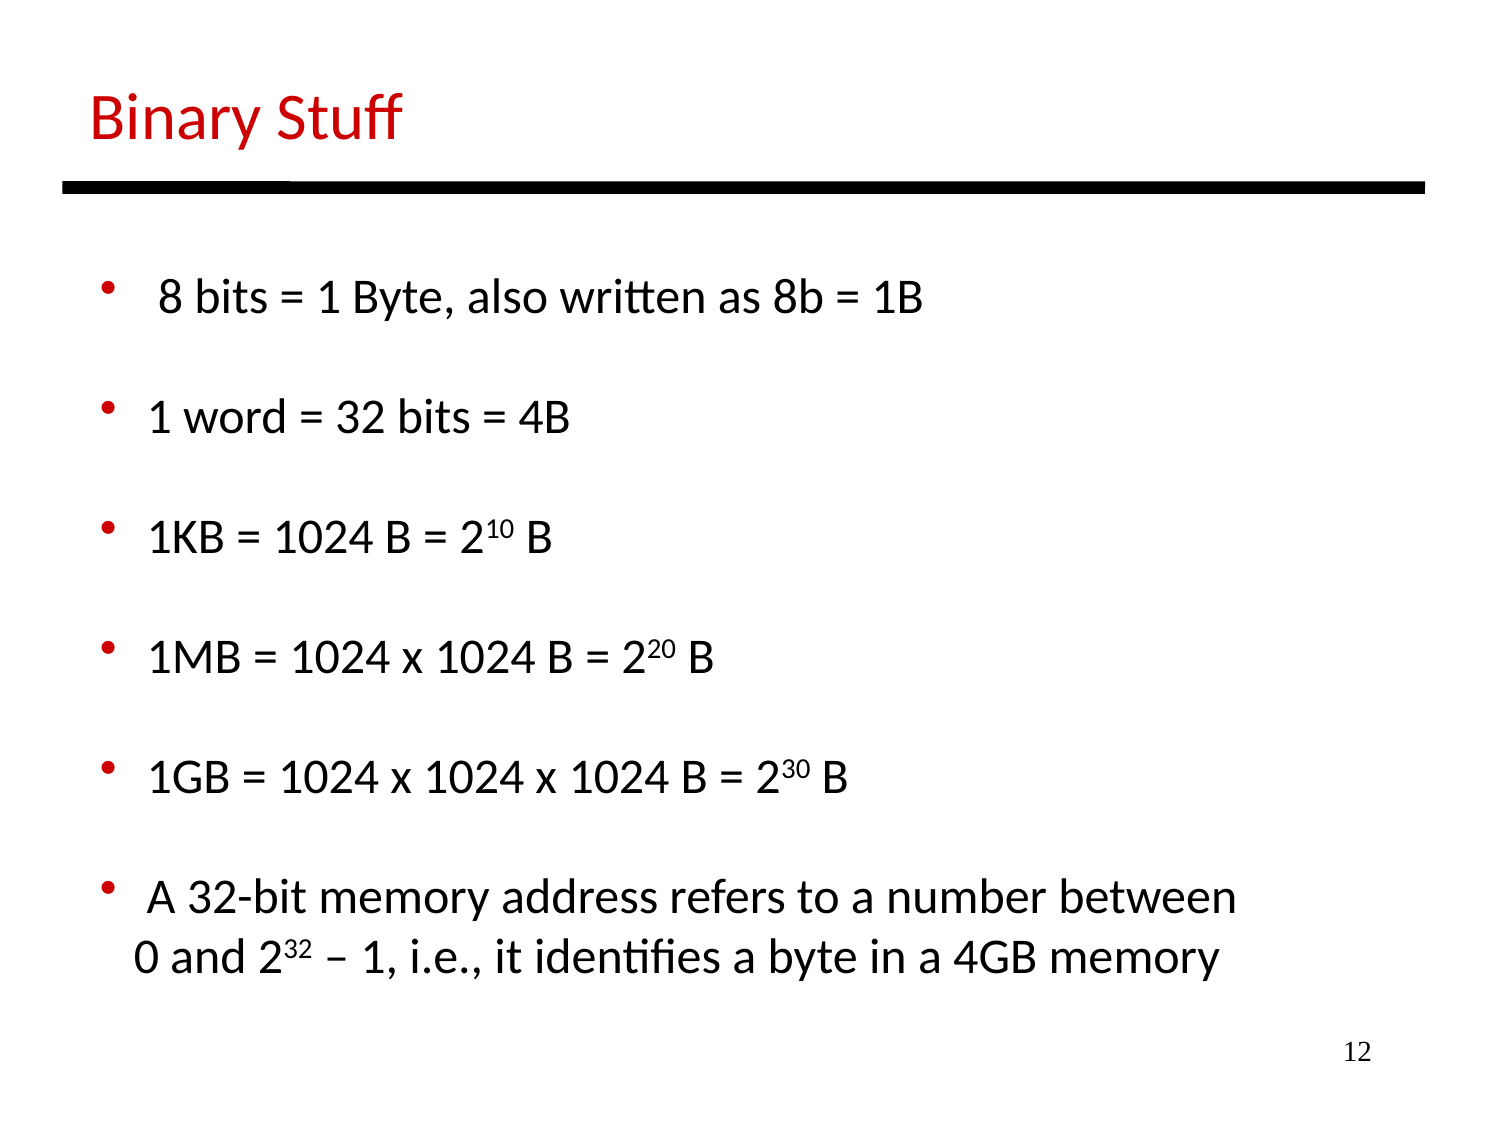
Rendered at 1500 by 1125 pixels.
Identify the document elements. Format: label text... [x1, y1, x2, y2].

text_box Binary Stuff [75, 65, 419, 160]
text_box 8 bits = 1 Byte, also written as 8b = 1B 1 word = 32 bits = 4B 1KB = 1024 B = 210 B 1MB = 1024 x 1024 B = 220 B 1GB = 1024 x 1024 x 1024 B = 230 B A 32-bit memory address refers to a number between 0 and 232 – 1, i.e., it identifies a byte in a 4GB memory [85, 256, 1253, 1052]
slide_number <number> [1074, 1025, 1388, 1100]
